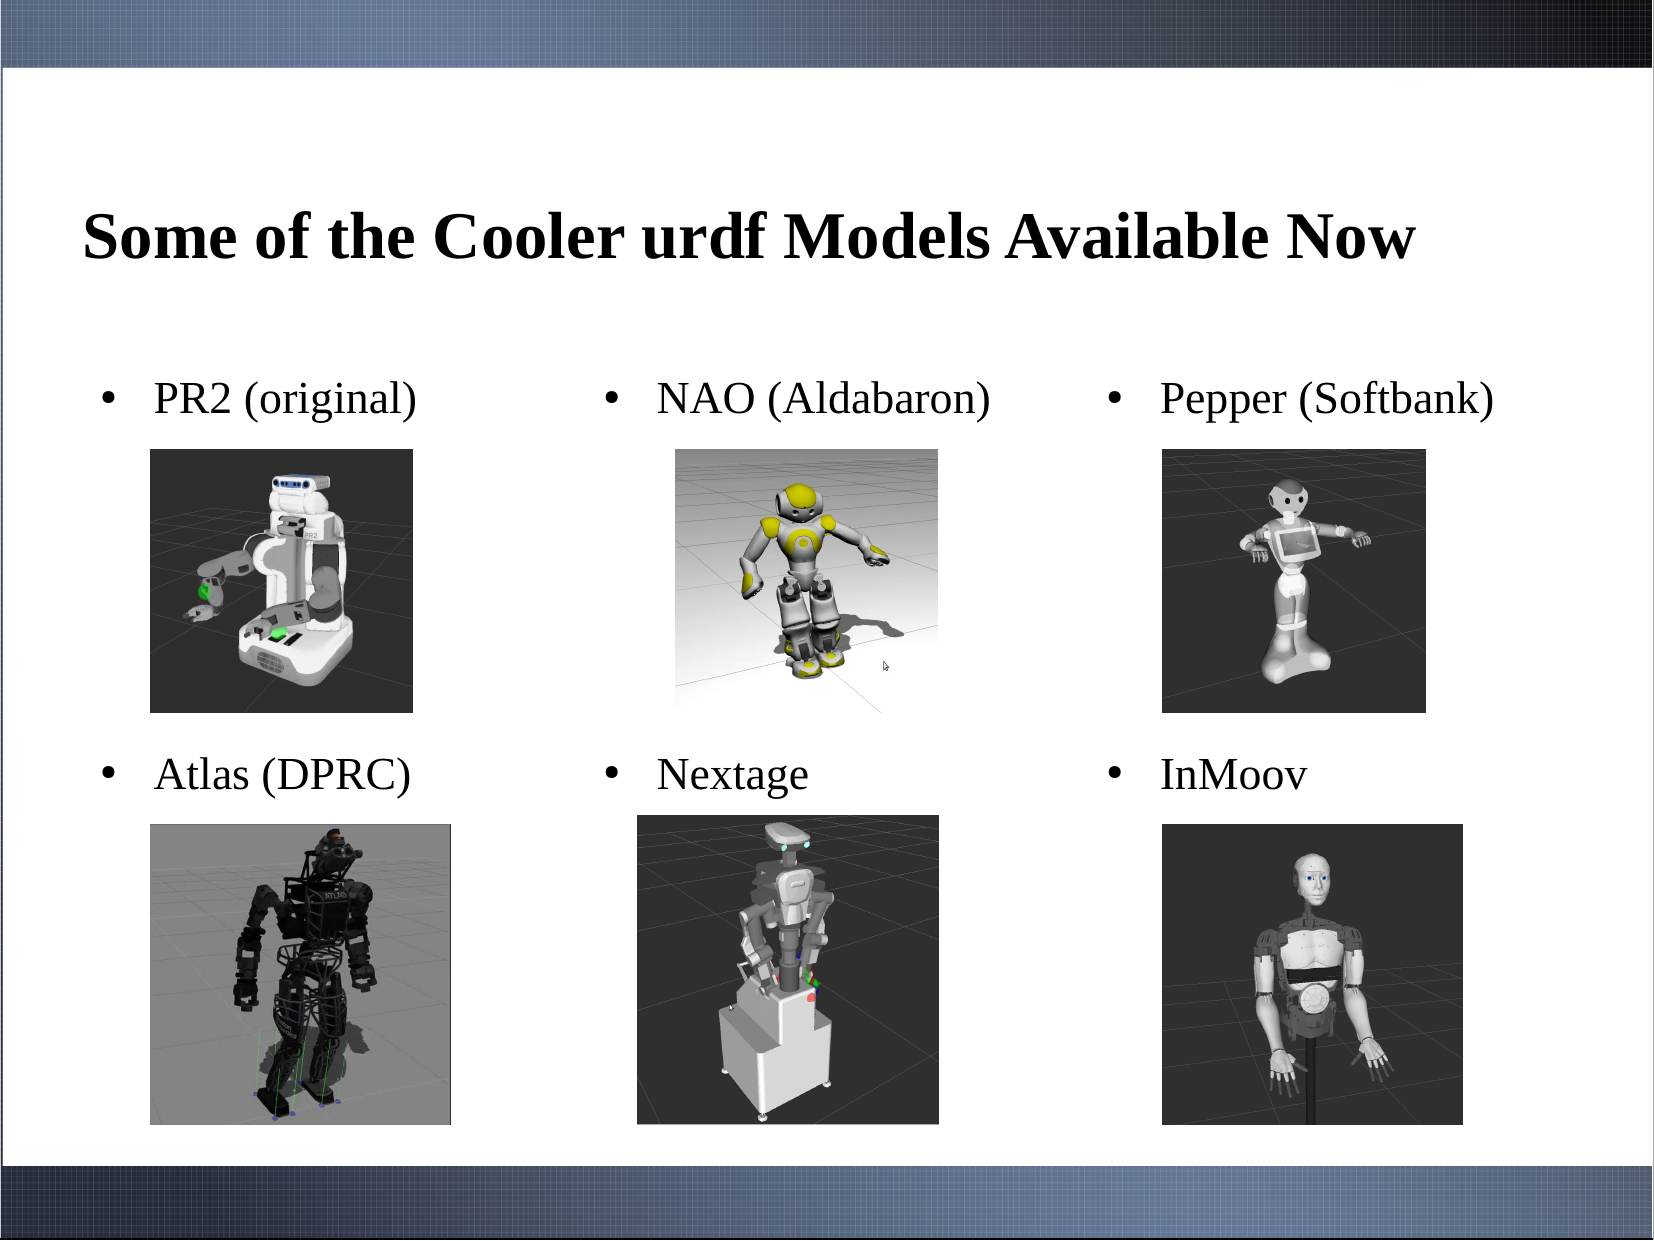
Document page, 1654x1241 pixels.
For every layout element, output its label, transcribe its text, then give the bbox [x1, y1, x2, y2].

list Nextage [585, 748, 1065, 1092]
list PR2 (original) [82, 372, 562, 716]
title Some of the Cooler urdf Models Available Now [82, 132, 1571, 340]
picture [0, 0, 1653, 1238]
list Pepper (Softbank) [1088, 372, 1569, 716]
list InMoov [1088, 748, 1569, 1092]
list NAO (Aldabaron) [585, 372, 1065, 716]
list Atlas (DPRC) [82, 748, 562, 1092]
